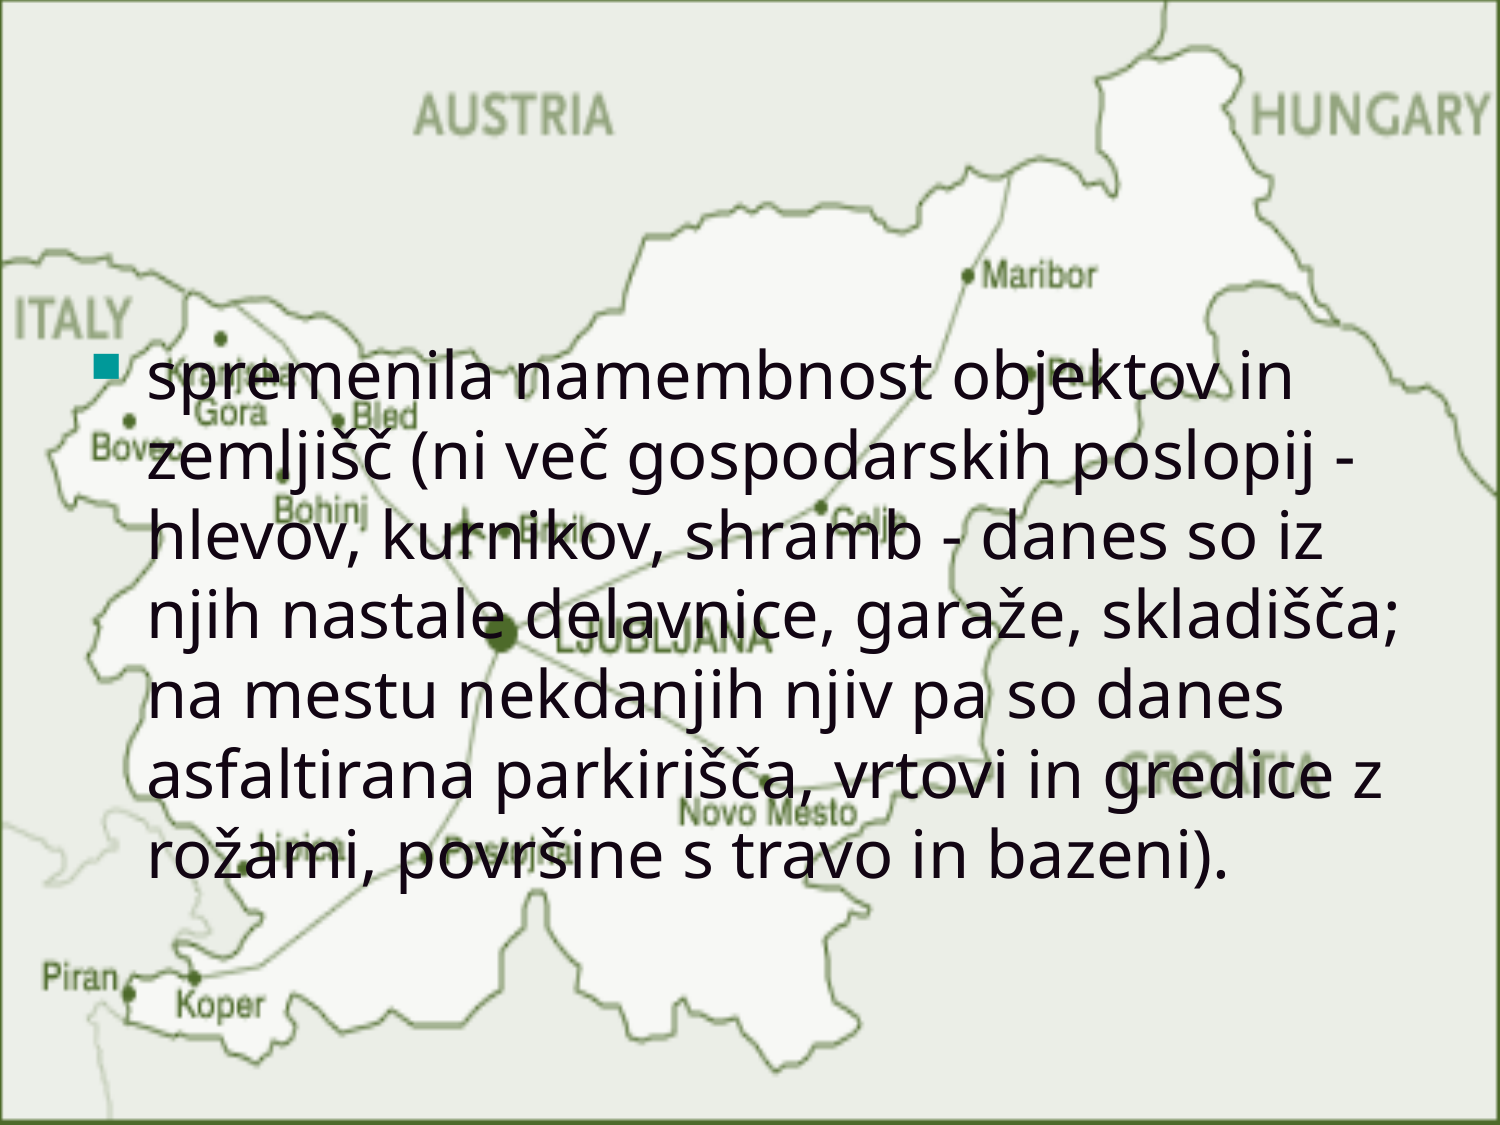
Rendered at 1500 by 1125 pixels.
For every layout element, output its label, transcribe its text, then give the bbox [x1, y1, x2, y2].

picture [0, 0, 1500, 1125]
list spremenila namembnost objektov in zemljišč (ni več gospodarskih poslopij - hlevov, kurnikov, shramb - danes so iz njih nastale delavnice, garaže, skladišča; na mestu nekdanjih njiv pa so danes asfaltirana parkirišča, vrtovi in gredice z rožami, površine s travo in bazeni). [75, 324, 1425, 1000]
